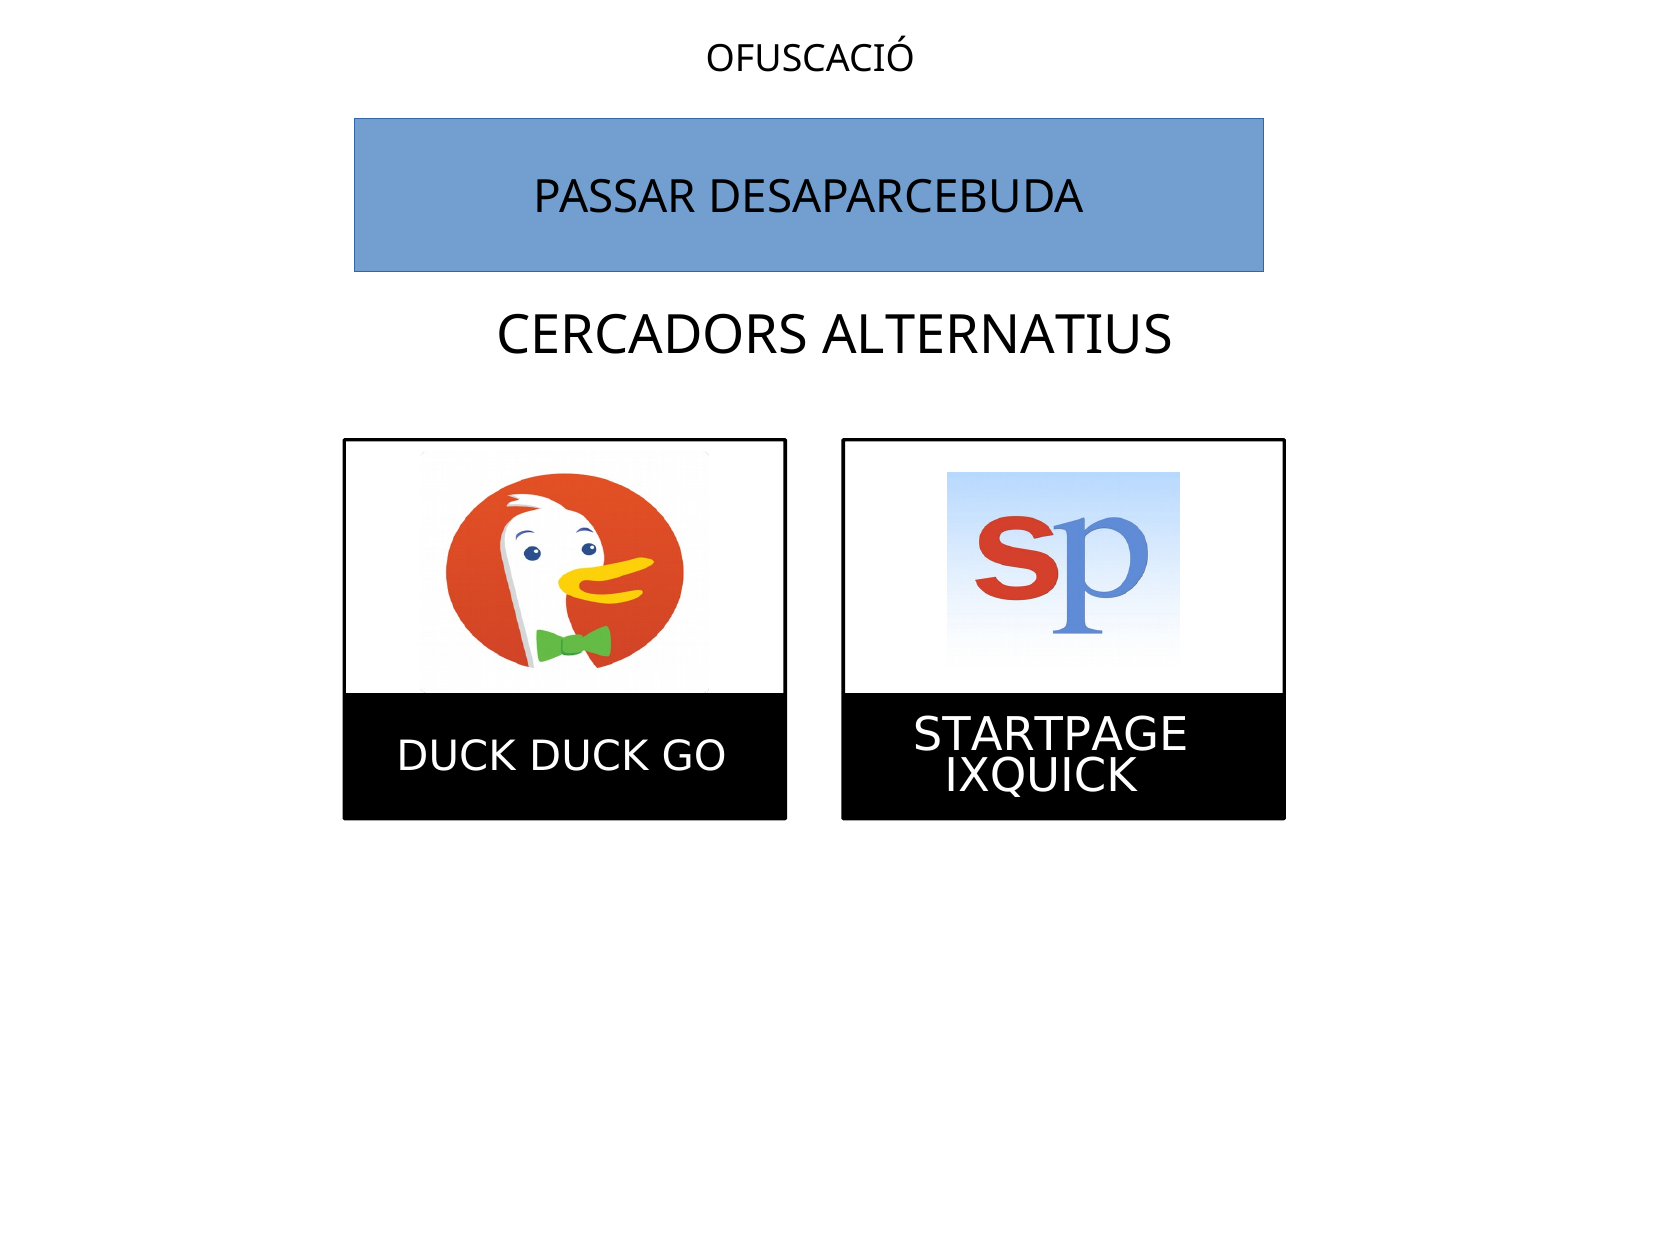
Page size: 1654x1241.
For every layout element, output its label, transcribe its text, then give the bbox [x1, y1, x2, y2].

picture [420, 451, 709, 693]
text_box CERCADORS ALTERNATIUS [496, 295, 1489, 399]
text_box STARTPAGE [912, 707, 1246, 765]
text_box [342, 330, 1286, 975]
text_box OFUSCACIÓ [690, 23, 940, 90]
text_box PASSAR DESAPARCEBUDA [354, 118, 1264, 272]
picture [947, 472, 1180, 667]
text_box IXQUICK [944, 748, 1187, 806]
text_box DUCK DUCK GO [356, 731, 772, 783]
